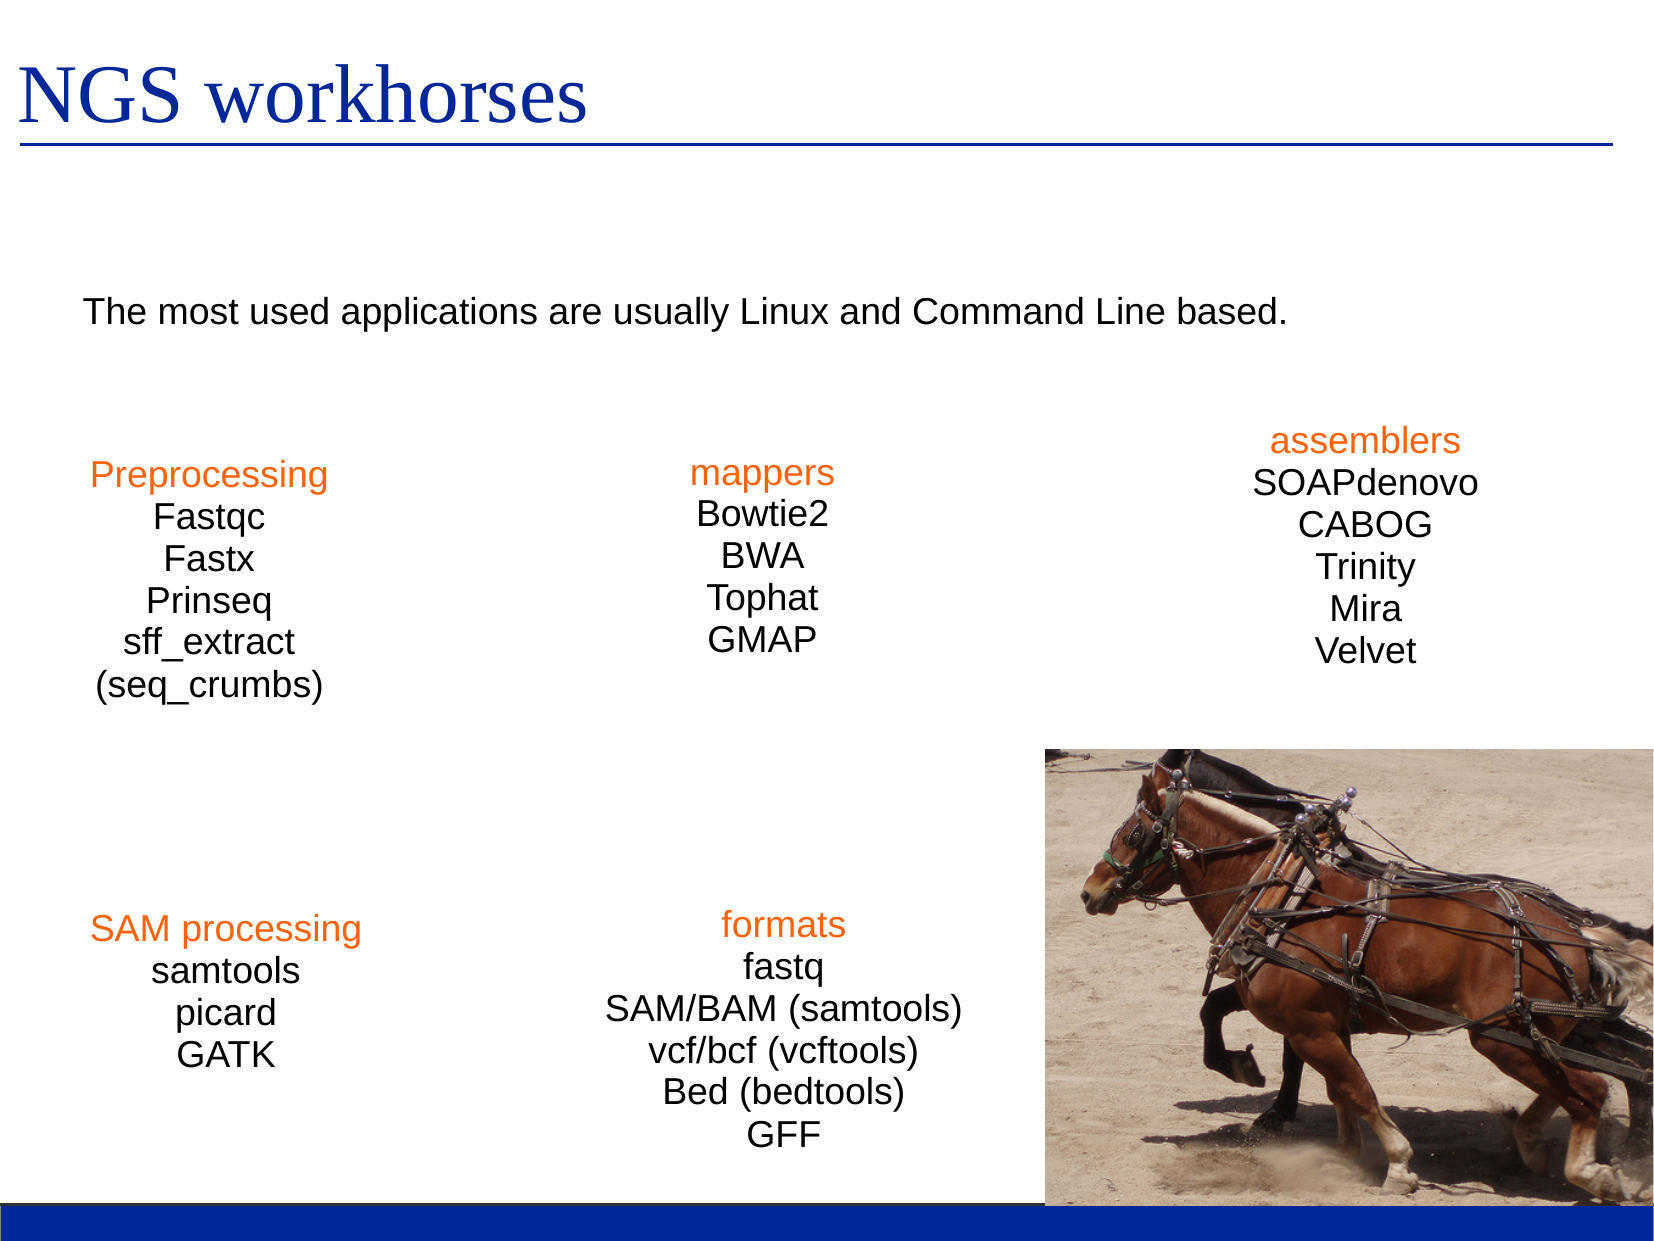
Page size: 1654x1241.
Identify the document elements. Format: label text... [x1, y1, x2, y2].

list The most used applications are usually Linux and Command Line based. [82, 290, 1571, 1109]
title NGS workhorses [17, 0, 1589, 198]
text_box formats fastq SAM/BAM (samtools) vcf/bcf (vcftools) Bed (bedtools) GFF [589, 895, 999, 1163]
text_box mappers Bowtie2 BWA Tophat GMAP [675, 443, 907, 676]
text_box Preprocessing Fastqc Fastx Prinseq sff_extract (seq_crumbs) [75, 445, 382, 713]
text_box assemblers SOAPdenovo CABOG Trinity Mira Velvet [1237, 412, 1544, 680]
text_box SAM processing samtools picard GATK [75, 900, 382, 1083]
picture [1045, 749, 1654, 1206]
